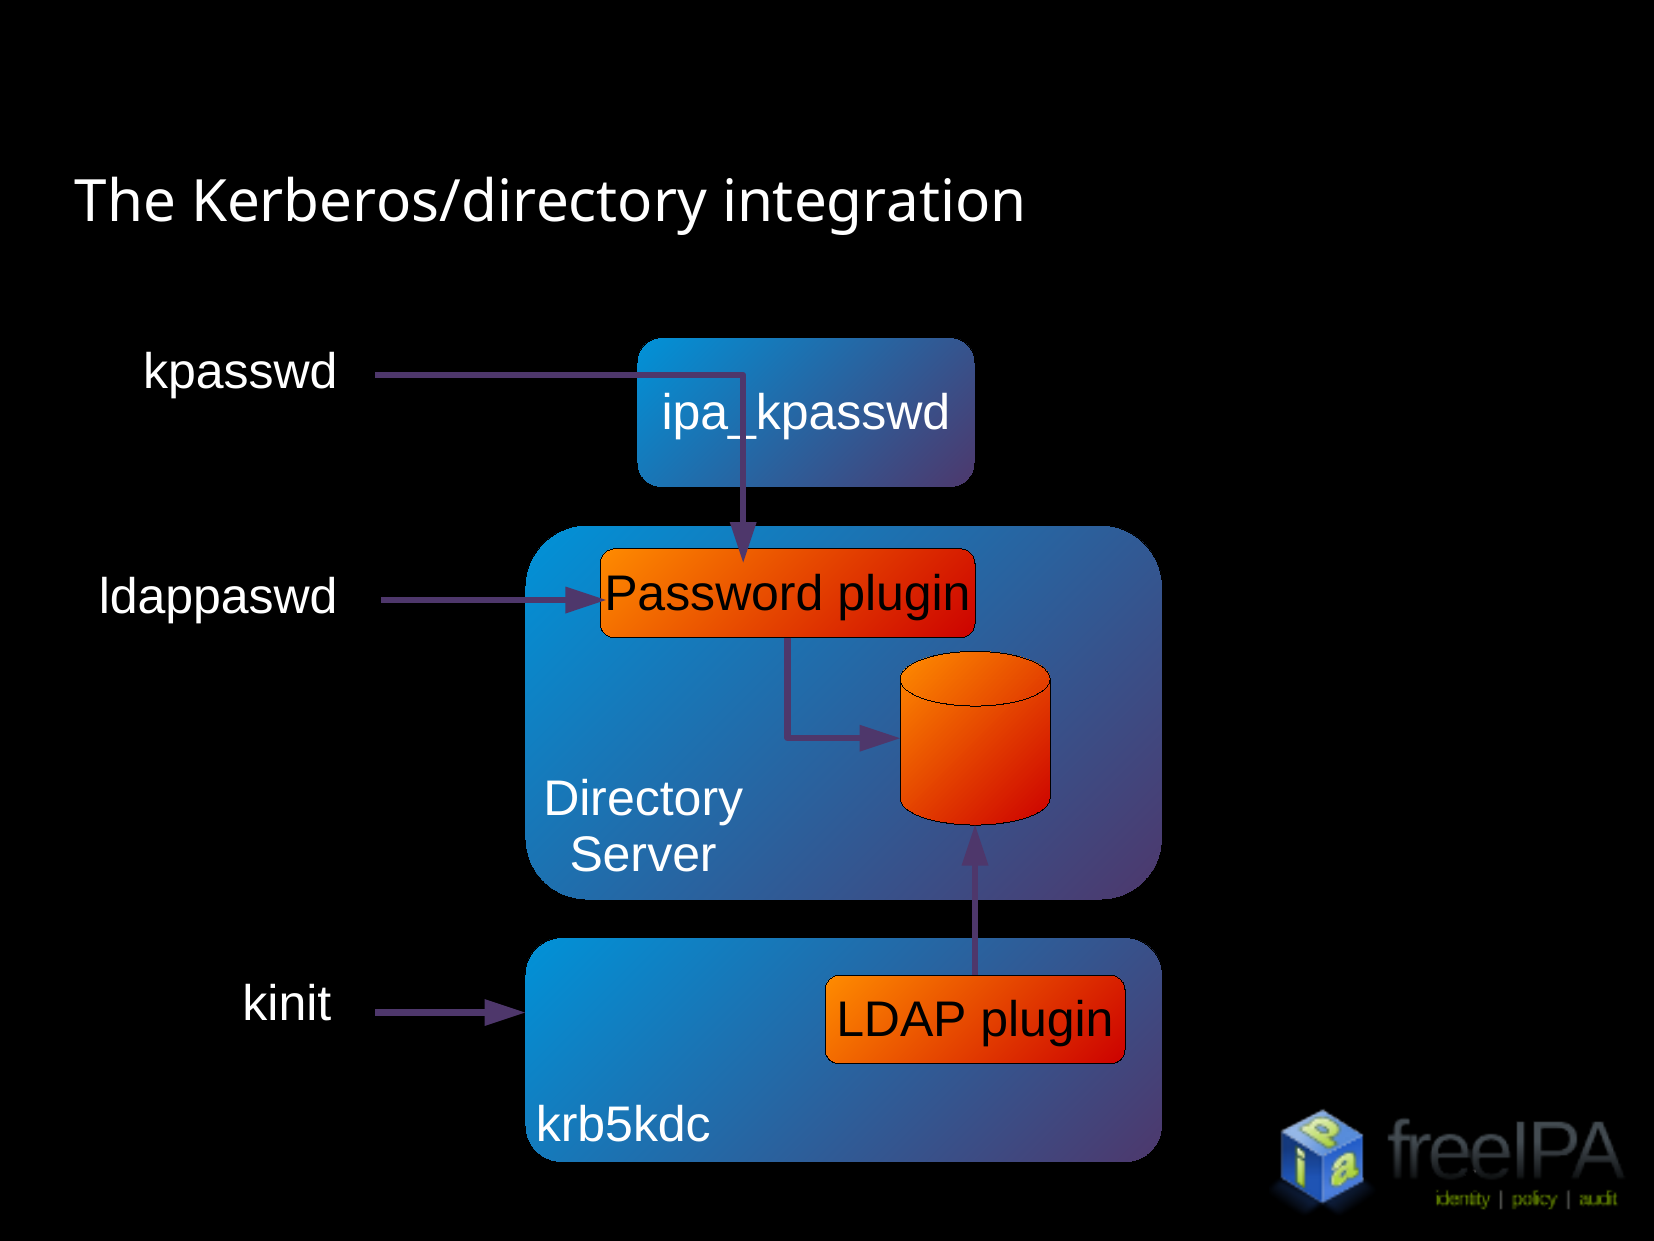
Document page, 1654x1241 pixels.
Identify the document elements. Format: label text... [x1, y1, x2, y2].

text_box ldappaswd [98, 568, 338, 644]
text_box [900, 651, 1051, 826]
text_box krb5kdc [524, 937, 1163, 1163]
text_box Directory Server [524, 603, 974, 901]
text_box kpasswd [143, 343, 338, 406]
text_box LDAP plugin [825, 975, 1126, 1064]
picture [1269, 1105, 1634, 1220]
text_box kinit [242, 975, 368, 1038]
text_box ipa_kpasswd [636, 337, 976, 488]
text_box Directory Server [524, 525, 1163, 901]
text_box Password plugin [600, 548, 976, 638]
title The Kerberos/directory integration [74, 95, 1506, 303]
